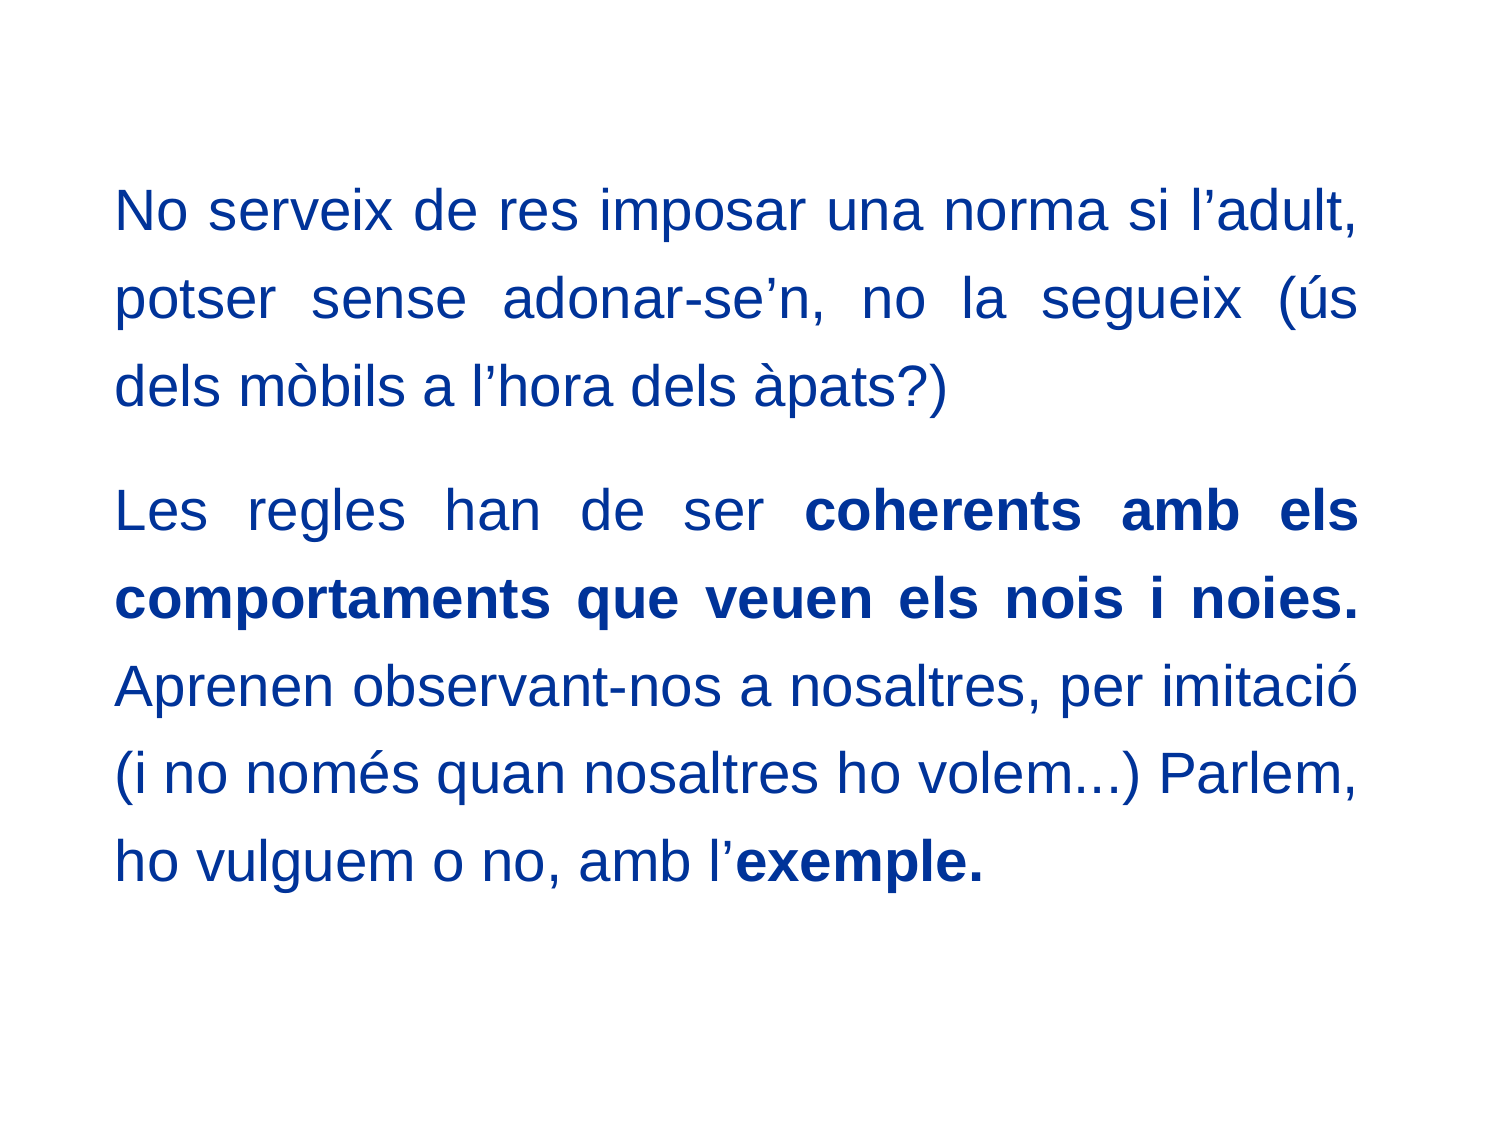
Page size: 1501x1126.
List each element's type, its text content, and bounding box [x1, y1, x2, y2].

text_box No serveix de res imposar una norma si l’adult, potser sense adonar-se’n, no la segueix (ús dels mòbils a l’hora dels àpats?) Les regles han de ser coherents amb els comportaments que veuen els nois i noies. Aprenen observant-nos a nosaltres, per imitació (i no només quan nosaltres ho volem...) Parlem, ho vulguem o no, amb l’exemple. [99, 147, 1376, 956]
